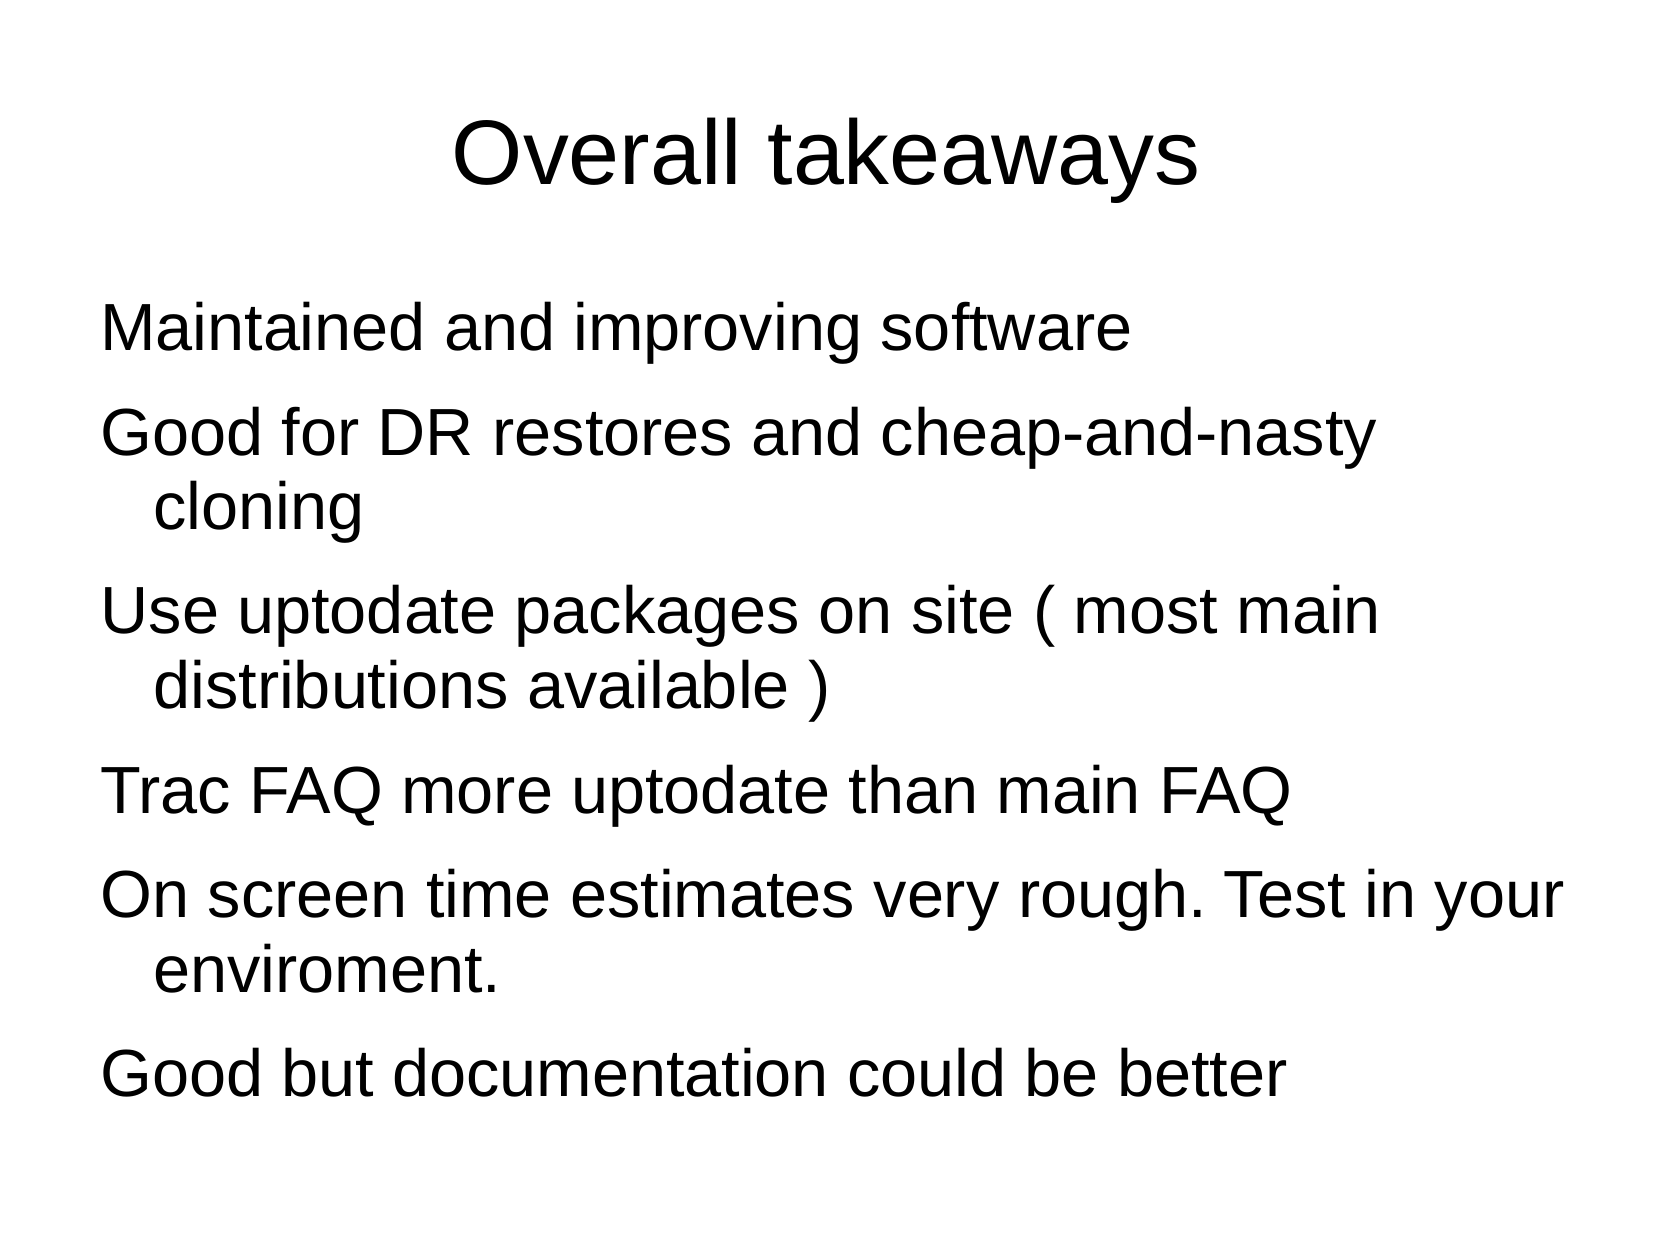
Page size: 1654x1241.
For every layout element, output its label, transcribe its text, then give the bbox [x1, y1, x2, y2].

list Maintained and improving software Good for DR restores and cheap-and-nasty cloning Use uptodate packages on site ( most main distributions available ) Trac FAQ more uptodate than main FAQ On screen time estimates very rough. Test in your enviroment. Good but documentation could be better [82, 290, 1571, 1186]
title Overall takeaways [82, 56, 1571, 250]
